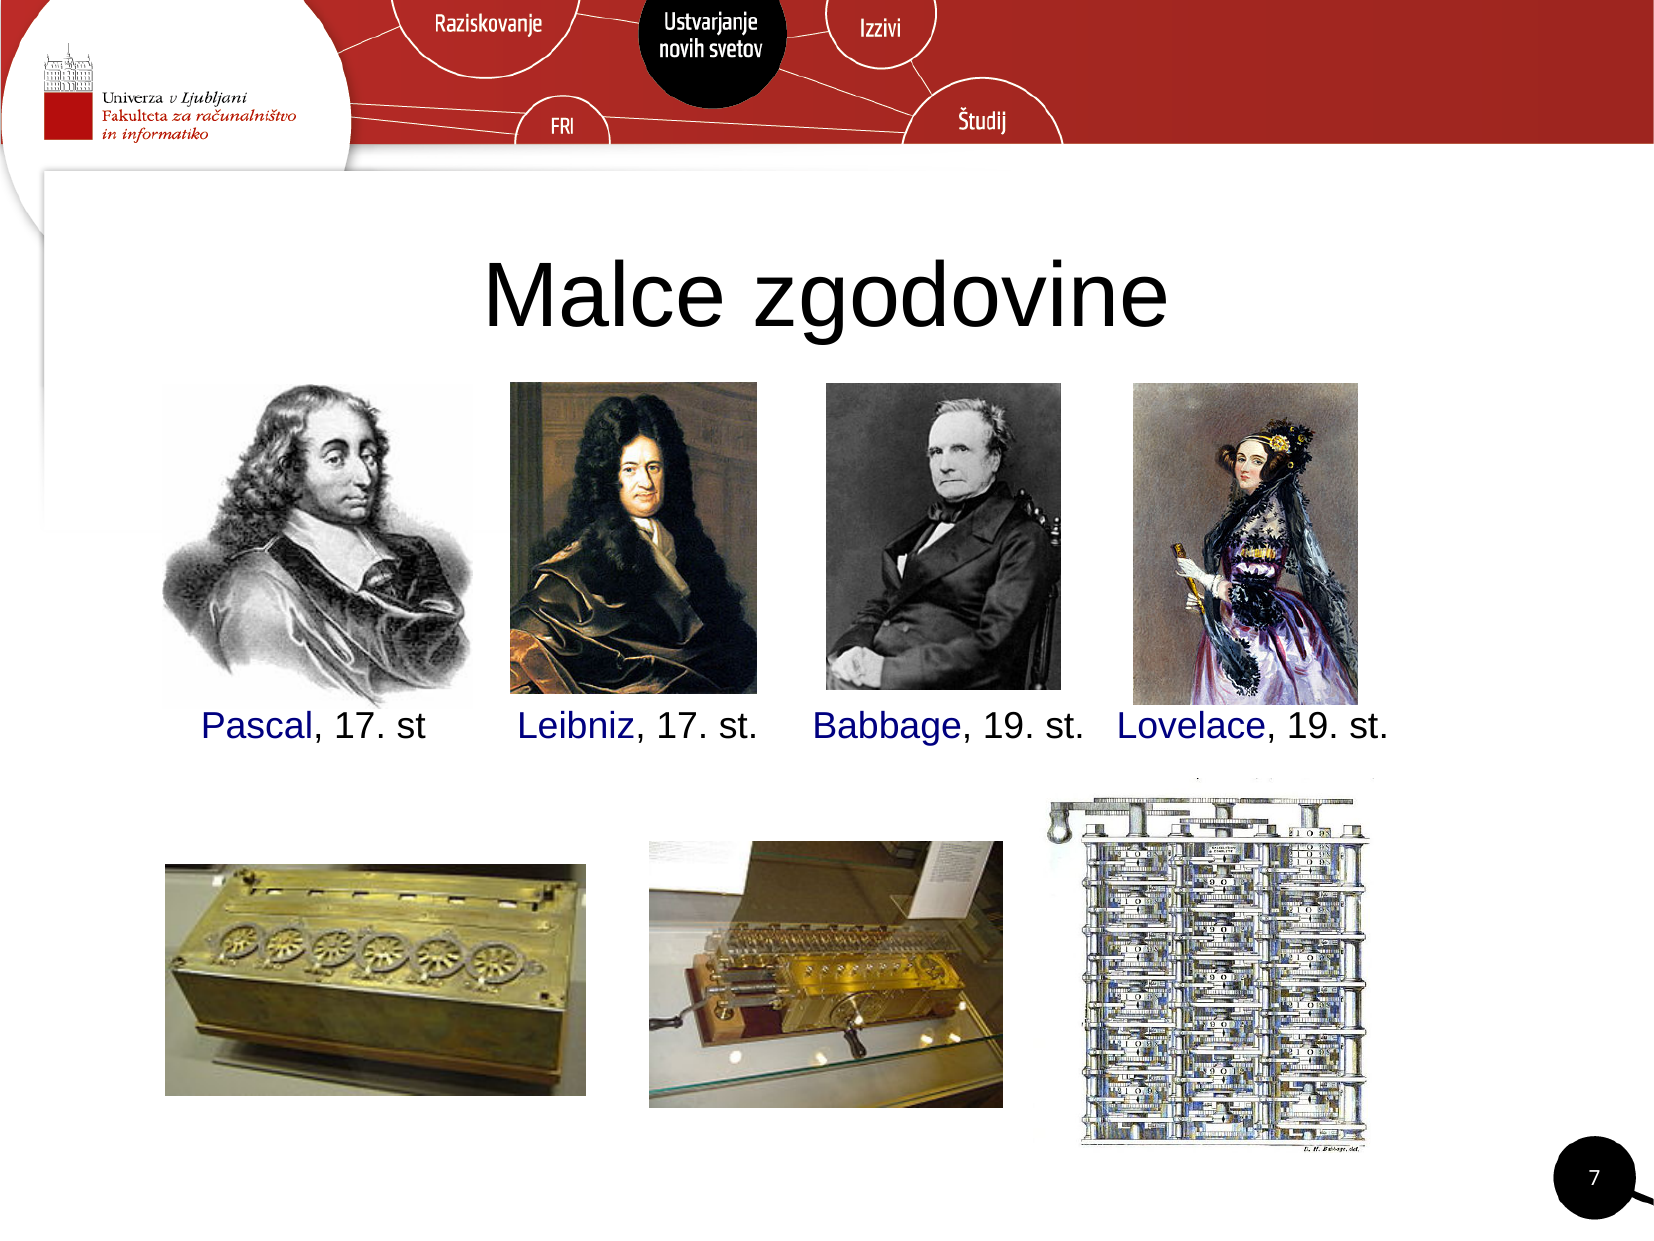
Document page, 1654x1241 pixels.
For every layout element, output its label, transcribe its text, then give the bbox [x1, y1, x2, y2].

text_box <številka> [1553, 1145, 1636, 1212]
title Malce zgodovine [82, 191, 1571, 399]
picture [0, 0, 1654, 1241]
list Pascal, 17. st Leibniz, 17. st. Babbage, 19. st. Lovelace, 19. st. [200, 704, 1421, 779]
